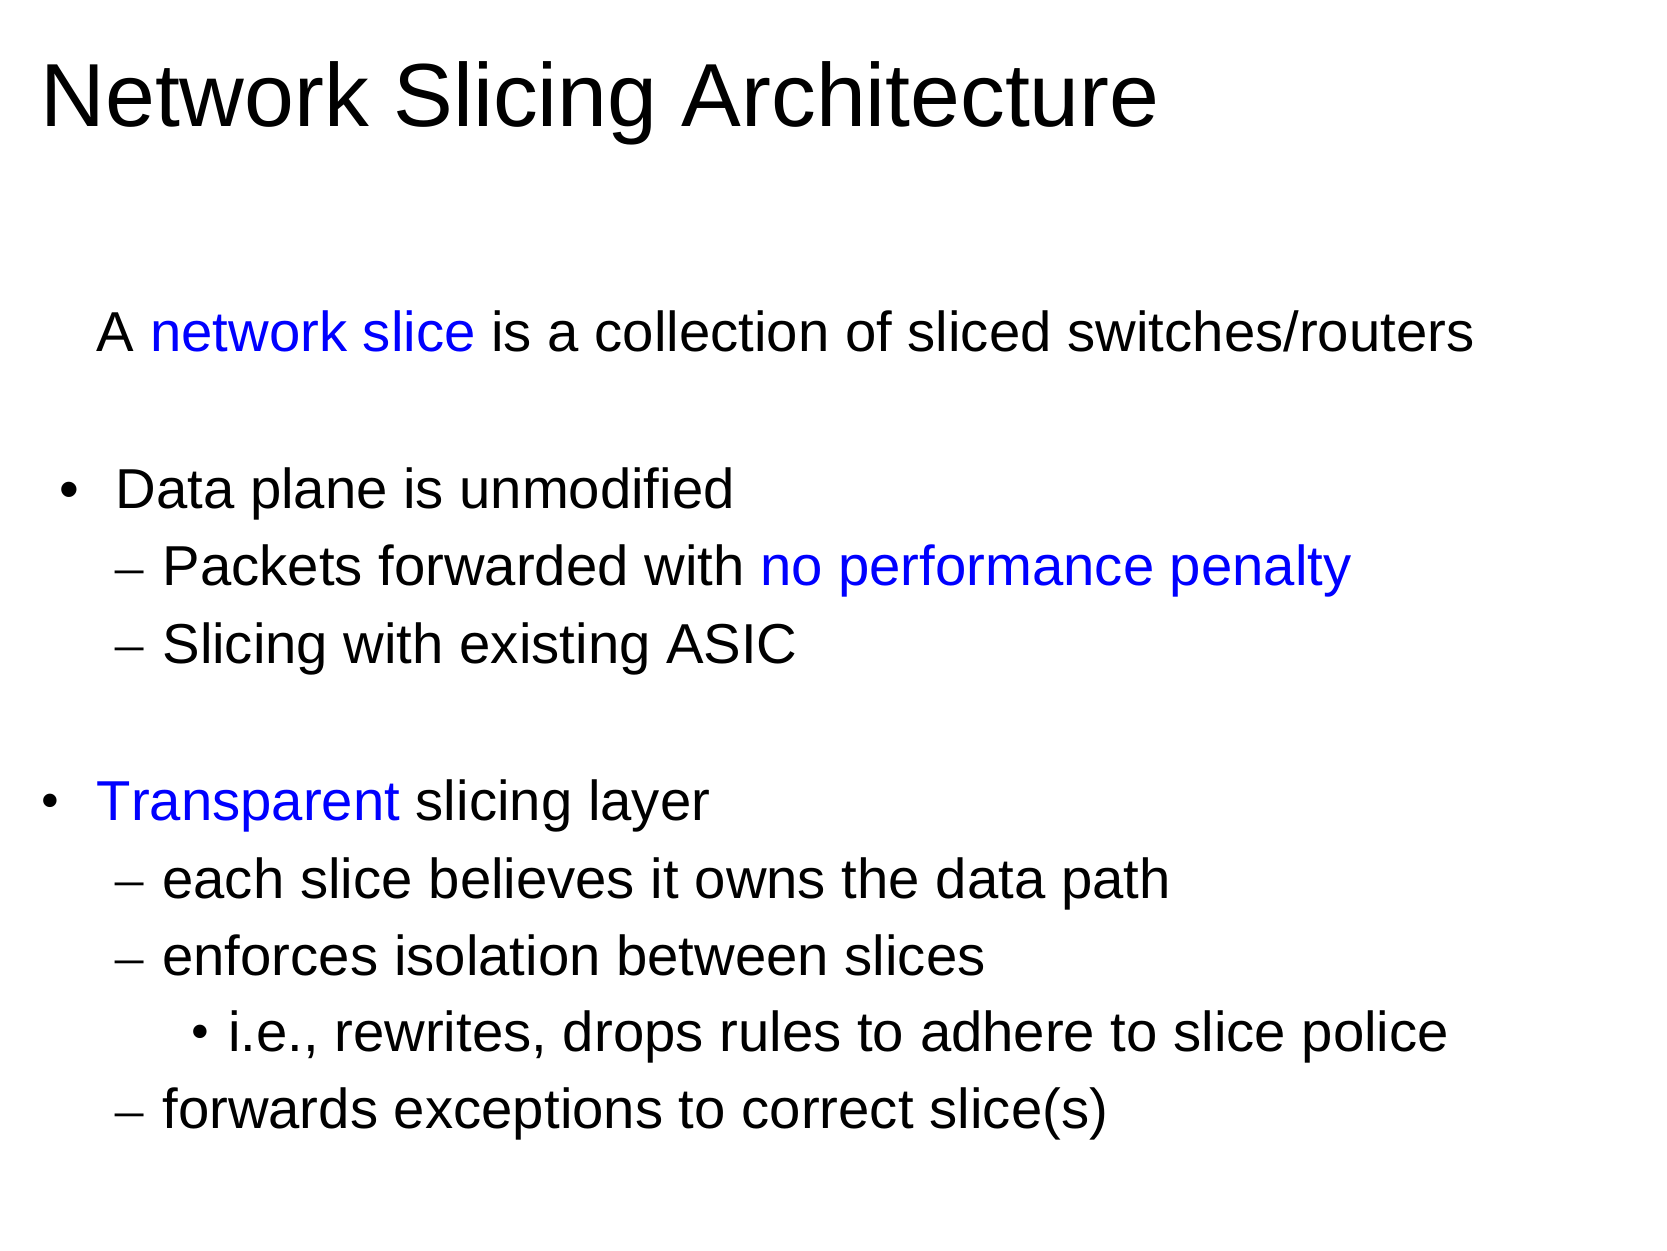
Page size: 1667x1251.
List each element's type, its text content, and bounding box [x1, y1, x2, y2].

title Network Slicing Architecture [40, 50, 1627, 201]
list A network slice is a collection of sliced switches/routers Data plane is unmodified Packets forwarded with no performance penalty Slicing with existing ASIC Transparent slicing layer each slice believes it owns the data path enforces isolation between slices i.e., rewrites, drops rules to adhere to slice police forwards exceptions to correct slice(s) [40, 300, 1627, 1201]
